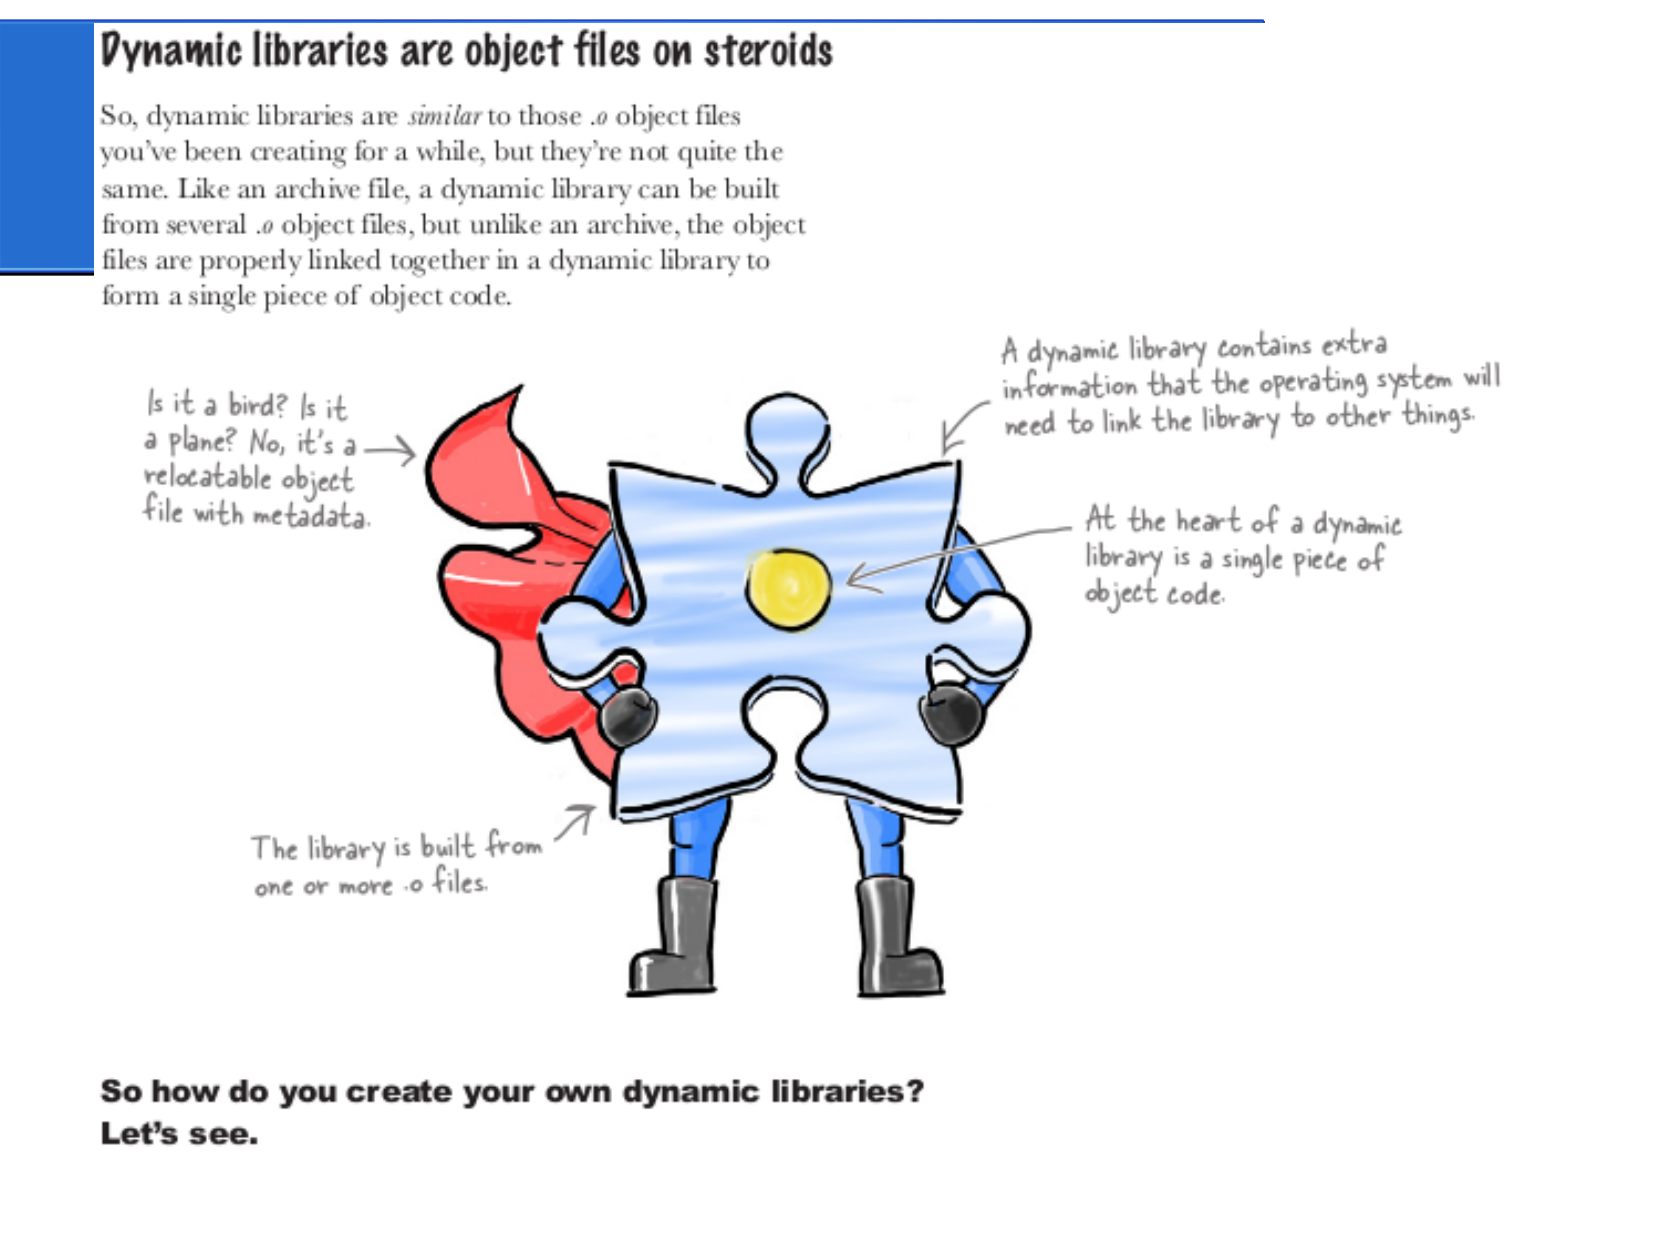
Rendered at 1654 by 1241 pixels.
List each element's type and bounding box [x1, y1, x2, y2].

picture [94, 23, 1524, 1158]
